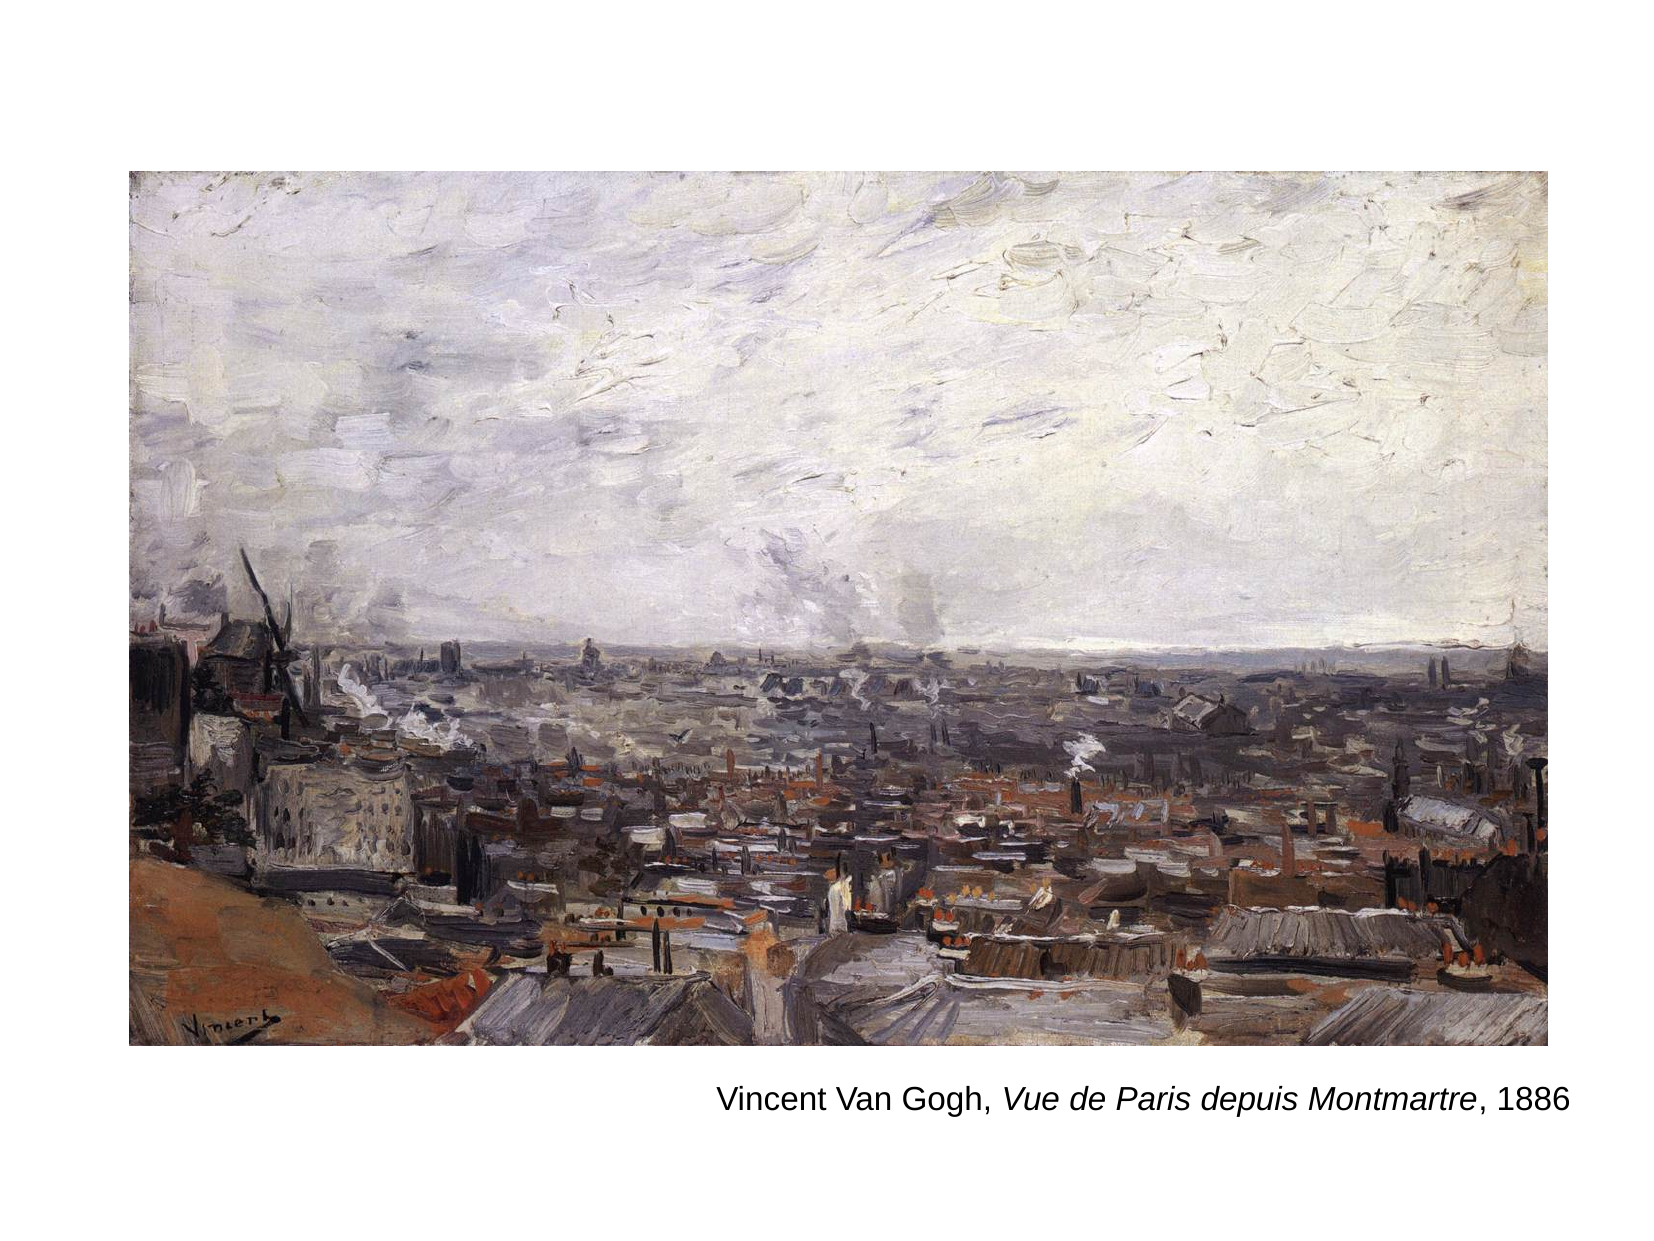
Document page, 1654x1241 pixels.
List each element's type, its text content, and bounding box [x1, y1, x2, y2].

list Vincent Van Gogh, Vue de Paris depuis Montmartre, 1886 [82, 1080, 1571, 1139]
picture [129, 171, 1548, 1046]
